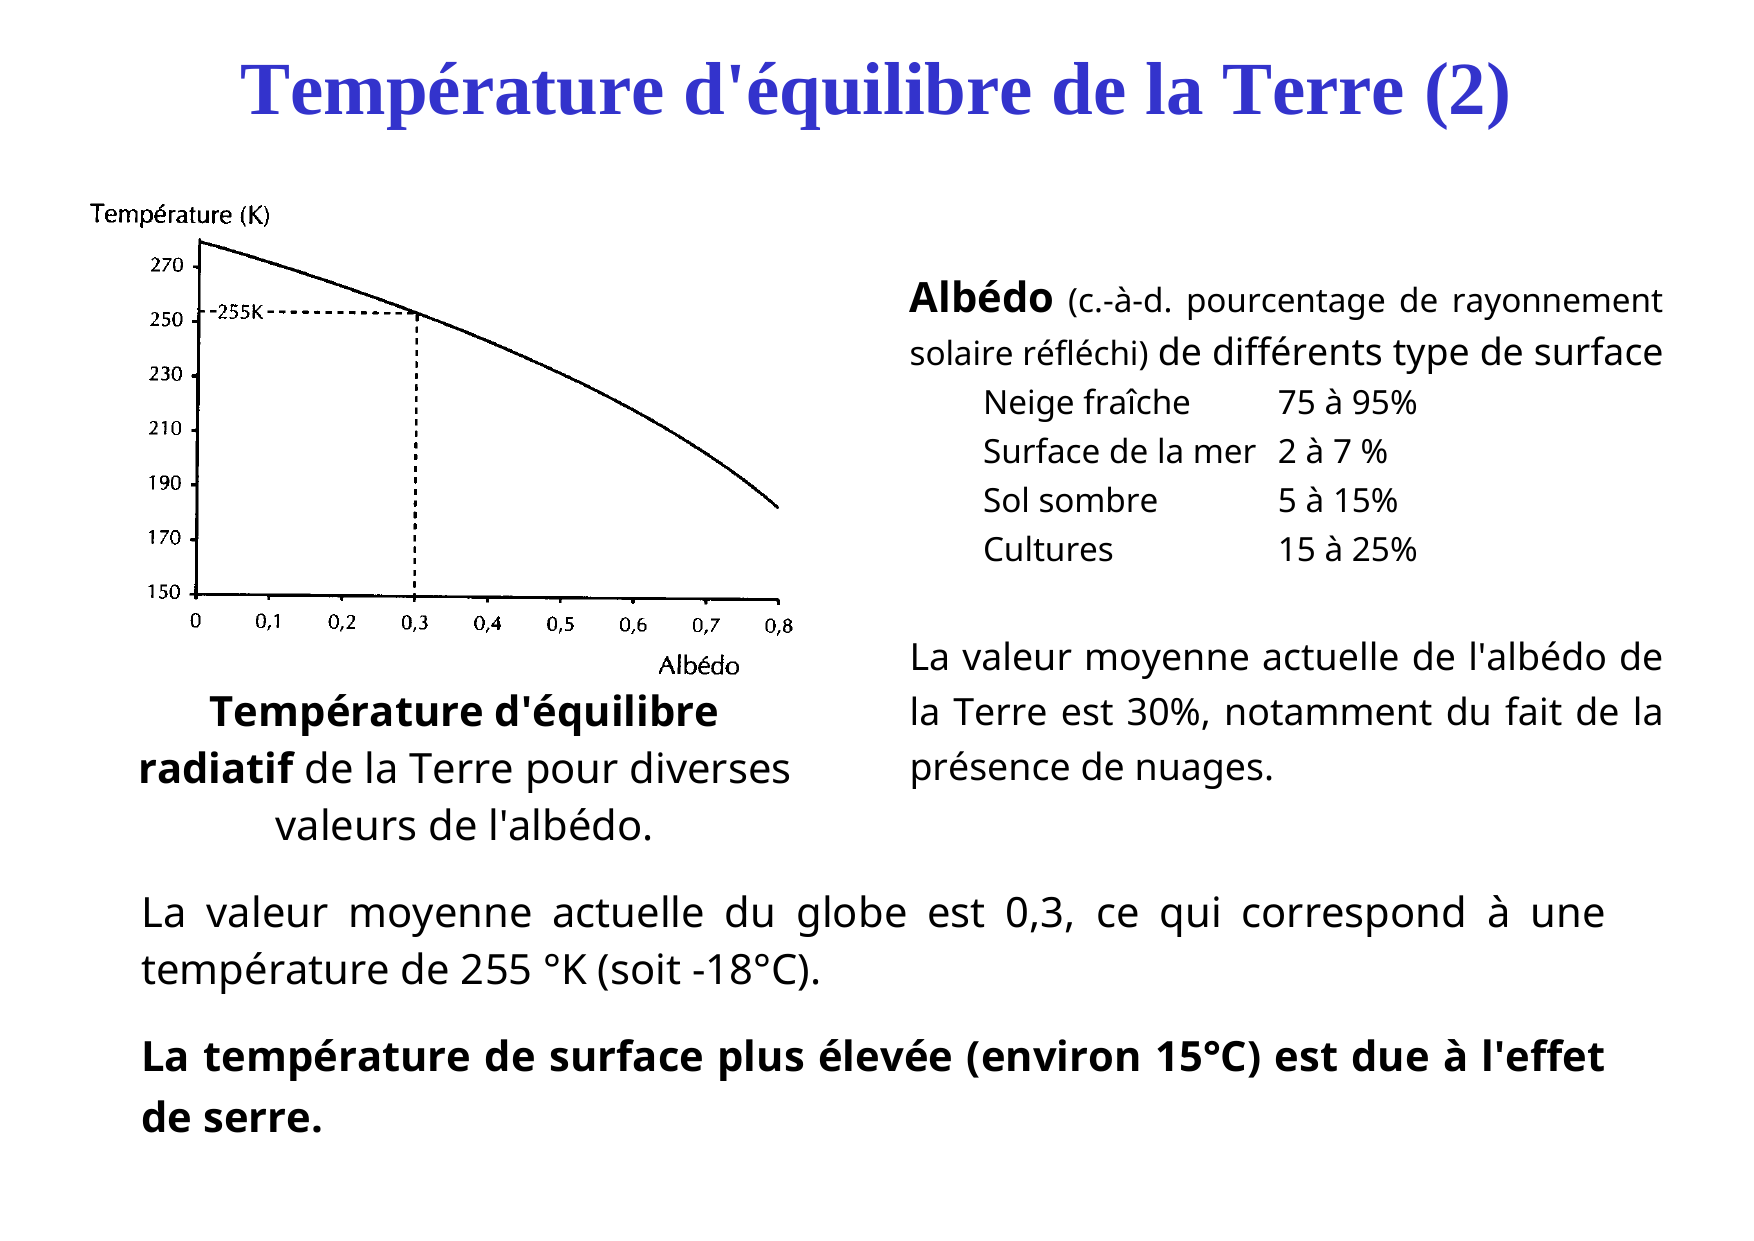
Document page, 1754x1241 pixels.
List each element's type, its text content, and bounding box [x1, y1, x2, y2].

text_box Albédo (c.-à-d. pourcentage de rayonnement solaire réfléchi) de différents type de surface Neige fraîche 75 à 95% Surface de la mer 2 à 7 % Sol sombre 5 à 15% Cultures 15 à 25% La valeur moyenne actuelle de l'albédo de la Terre est 30%, notamment du fait de la présence de nuages. [909, 267, 1665, 792]
text_box La valeur moyenne actuelle du globe est 0,3, ce qui correspond à une température de 255 °K (soit -18°C). La température de surface plus élevée (environ 15°C) est due à l'effet de serre. [126, 874, 1622, 1153]
text_box Température d'équilibre de la Terre (2) [160, 48, 1594, 132]
text_box Température d'équilibre radiatif de la Terre pour diverses valeurs de l'albédo. [115, 674, 815, 861]
picture [57, 170, 846, 704]
